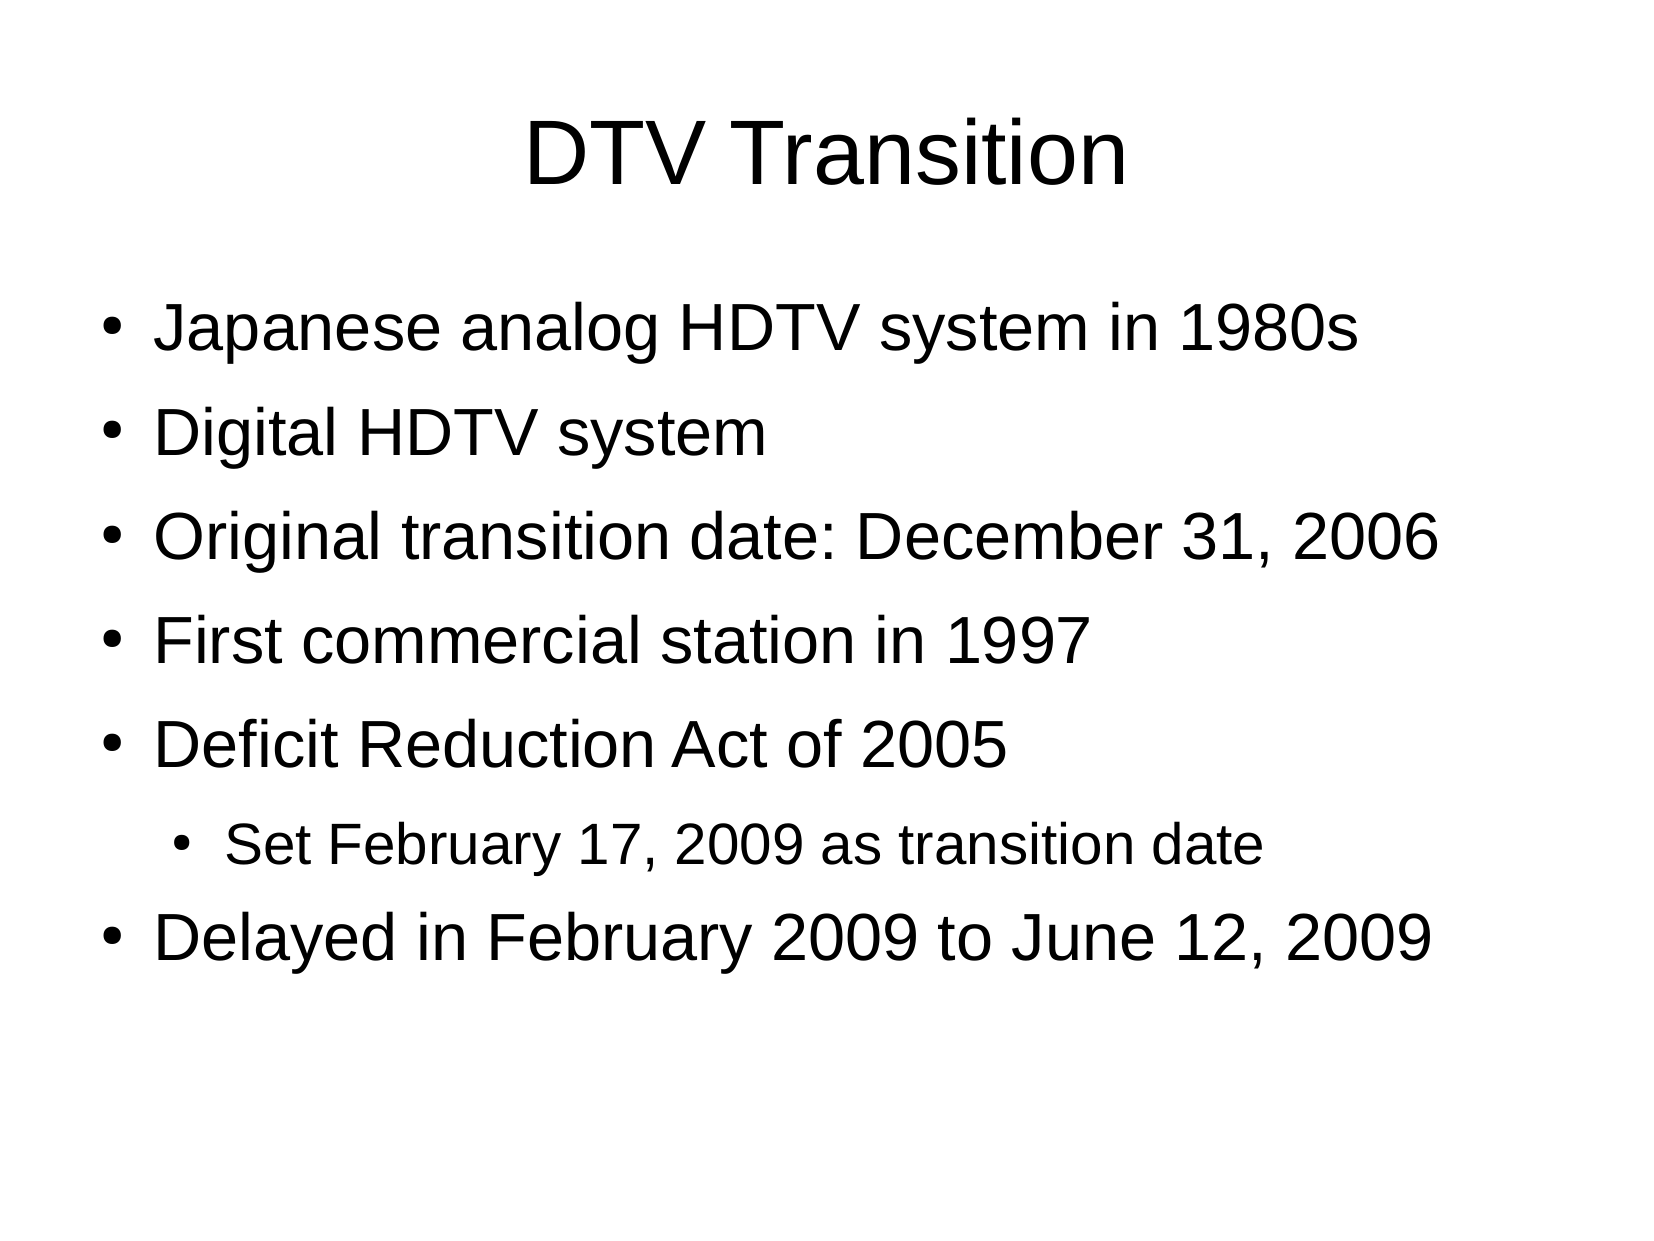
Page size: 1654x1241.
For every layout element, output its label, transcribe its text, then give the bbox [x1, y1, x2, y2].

list Japanese analog HDTV system in 1980s Digital HDTV system Original transition date: December 31, 2006 First commercial station in 1997 Deficit Reduction Act of 2005 Set February 17, 2009 as transition date Delayed in February 2009 to June 12, 2009 [82, 290, 1571, 1109]
title DTV Transition [82, 56, 1571, 250]
